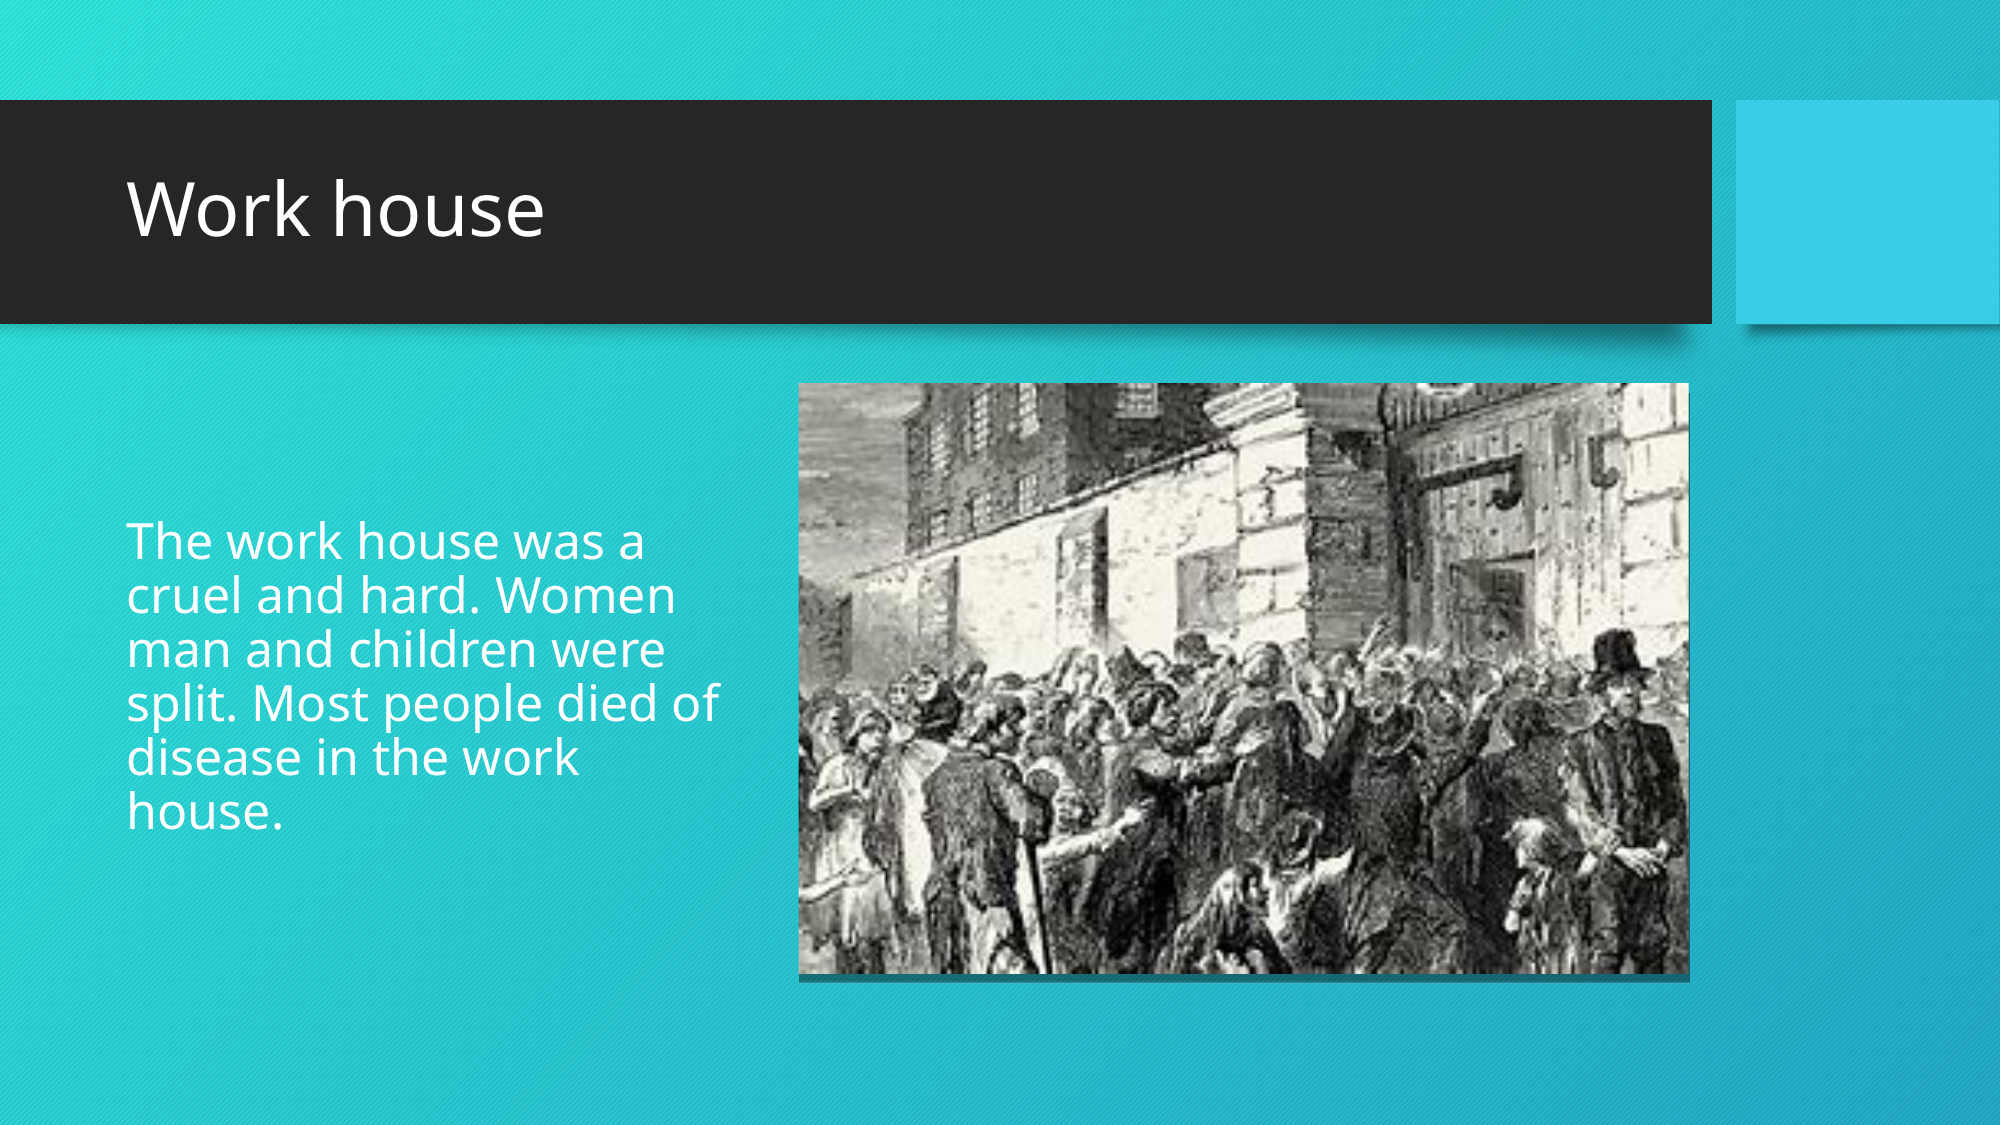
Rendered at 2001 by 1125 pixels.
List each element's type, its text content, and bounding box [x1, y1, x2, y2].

list The work house was a cruel and hard. Women man and children were split. Most people died of disease in the work house. [111, 383, 748, 974]
picture [798, 383, 1689, 974]
title Work house [111, 123, 1689, 301]
